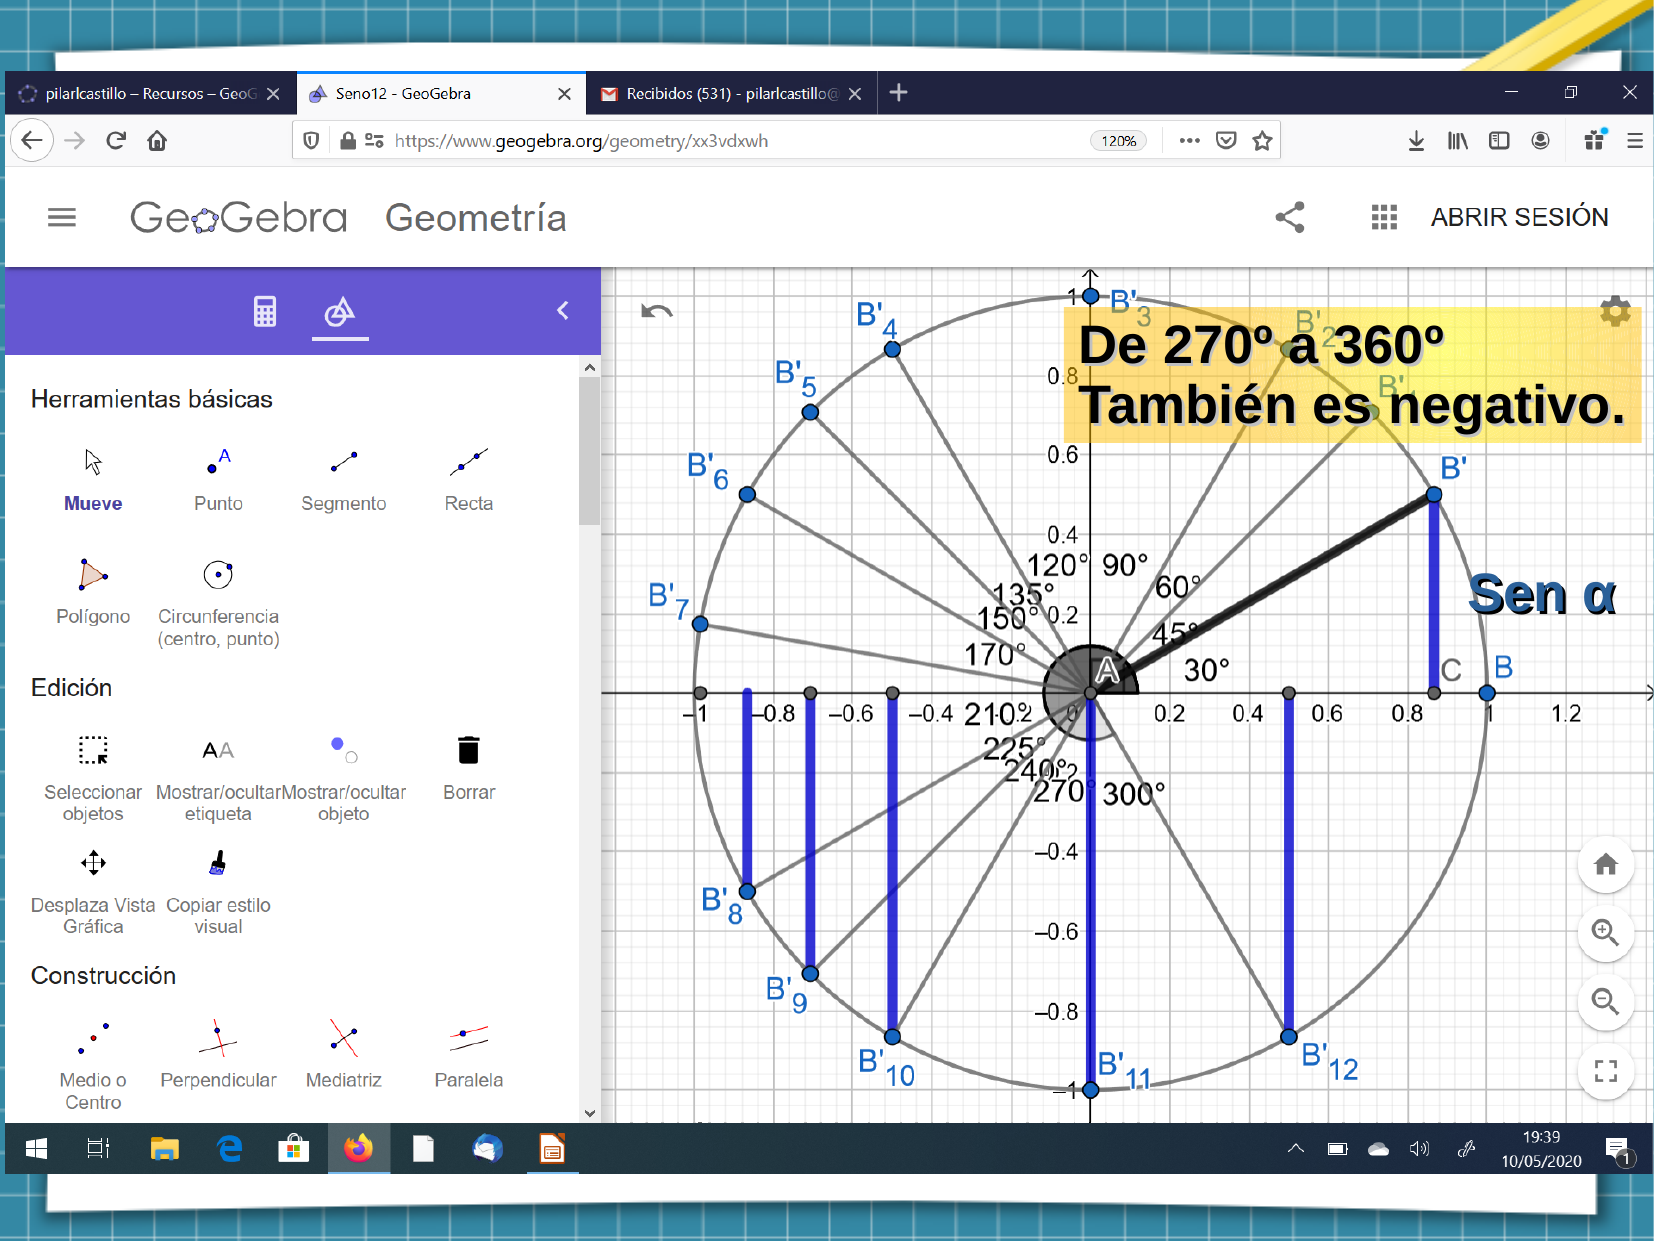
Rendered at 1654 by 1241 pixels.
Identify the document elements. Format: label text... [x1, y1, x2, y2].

picture [0, 0, 1654, 1241]
text_box Sen α [1452, 555, 1642, 692]
text_box De 270º a 360º También es negativo. [1063, 307, 1642, 443]
